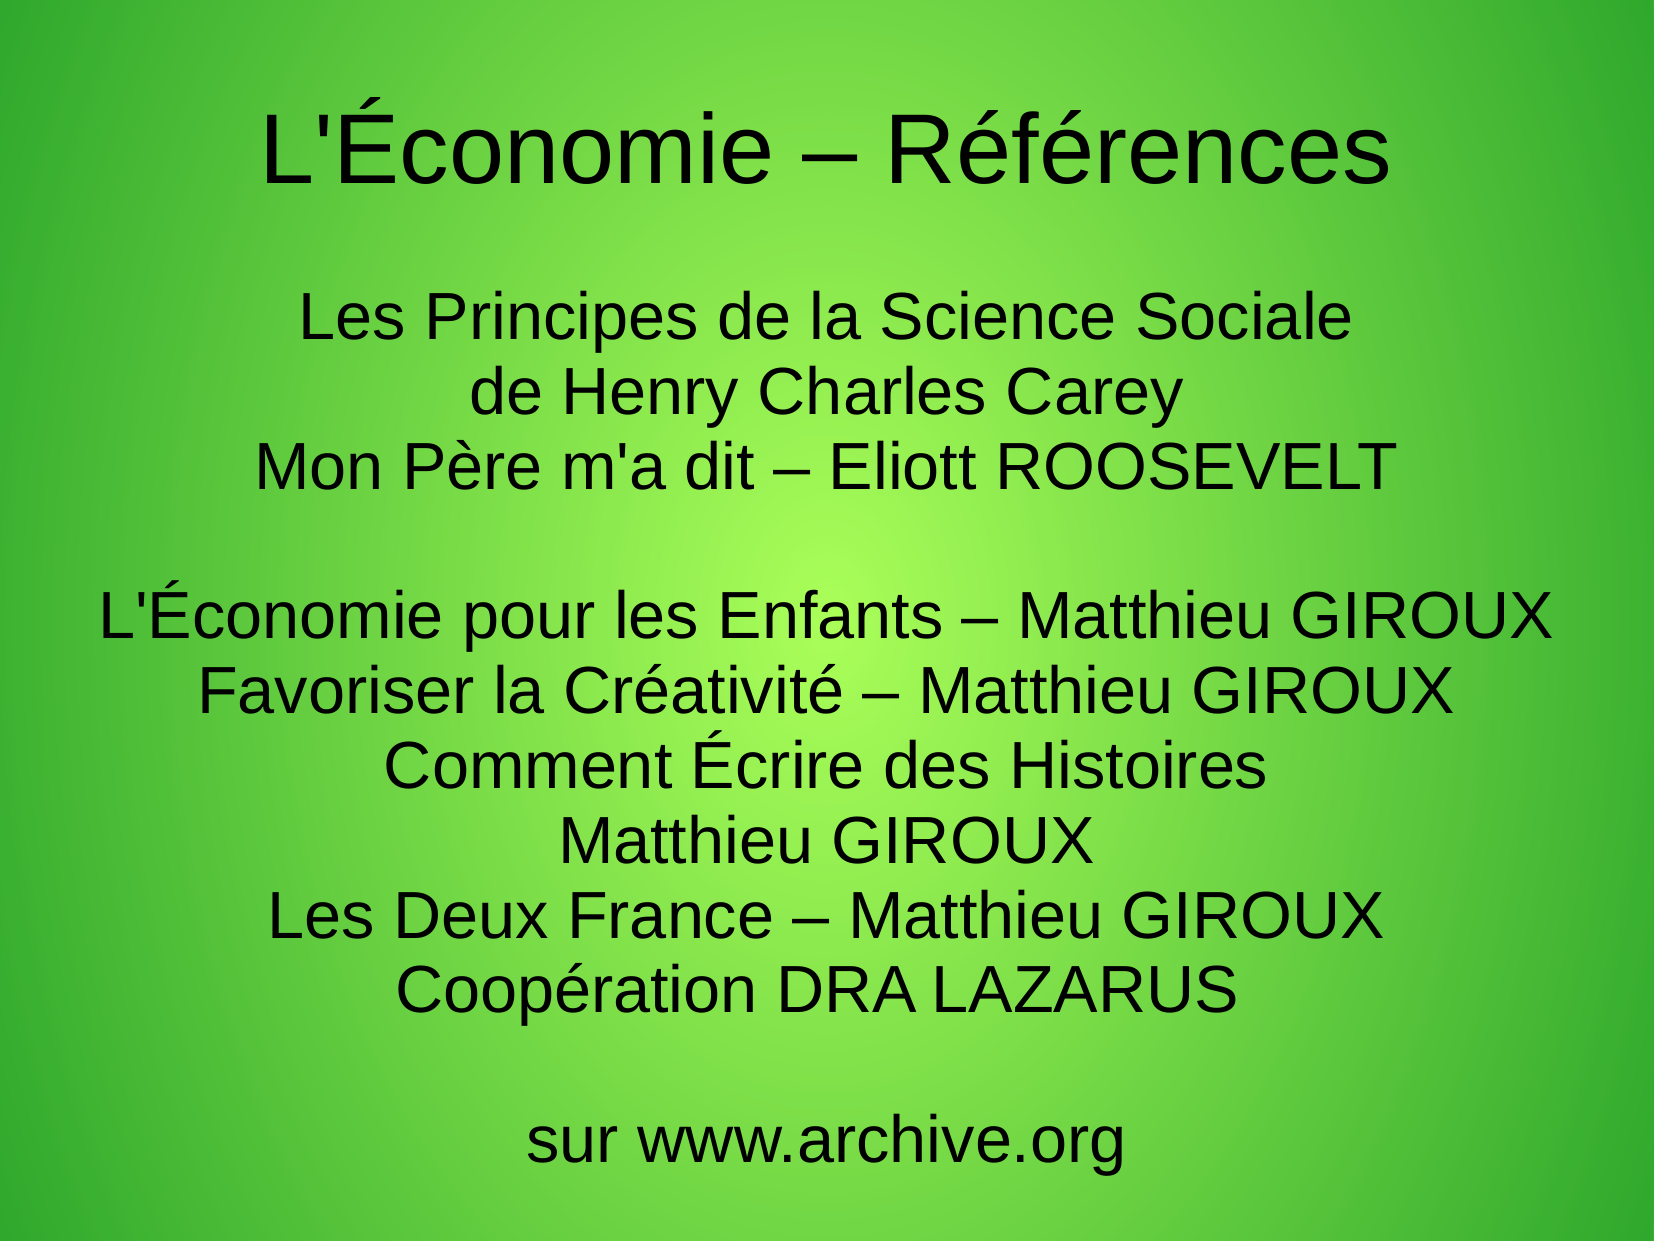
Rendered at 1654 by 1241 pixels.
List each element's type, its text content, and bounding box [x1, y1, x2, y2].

title L'Économie – Références [82, 47, 1571, 129]
subtitle Les Principes de la Science Sociale de Henry Charles Carey Mon Père m'a dit – Eliott ROOSEVELT L'Économie pour les Enfants – Matthieu GIROUX Favoriser la Créativité – Matthieu GIROUX Comment Écrire des Histoires Matthieu GIROUX Les Deux France – Matthieu GIROUX Coopération DRA LAZARUS sur www.archive.org [82, 129, 1571, 1241]
